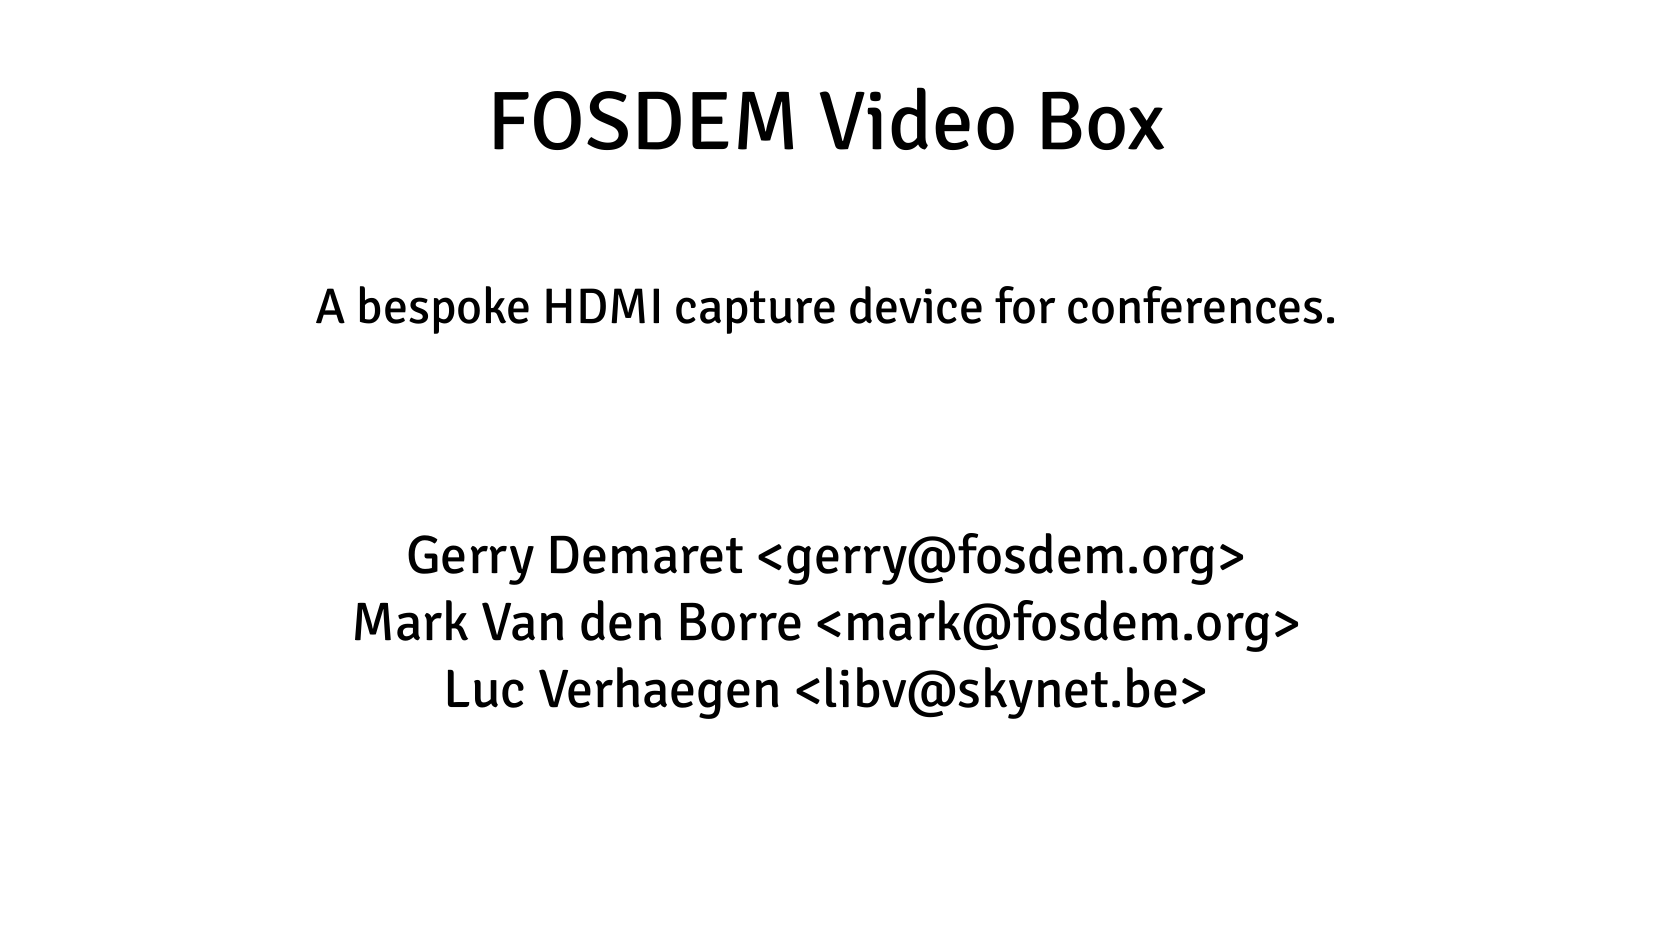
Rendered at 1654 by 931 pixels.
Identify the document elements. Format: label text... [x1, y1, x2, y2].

subtitle FOSDEM Video Box A bespoke HDMI capture device for conferences. Gerry Demaret <gerry@fosdem.org> Mark Van den Borre <mark@fosdem.org> Luc Verhaegen <libv@skynet.be> [82, 37, 1571, 758]
